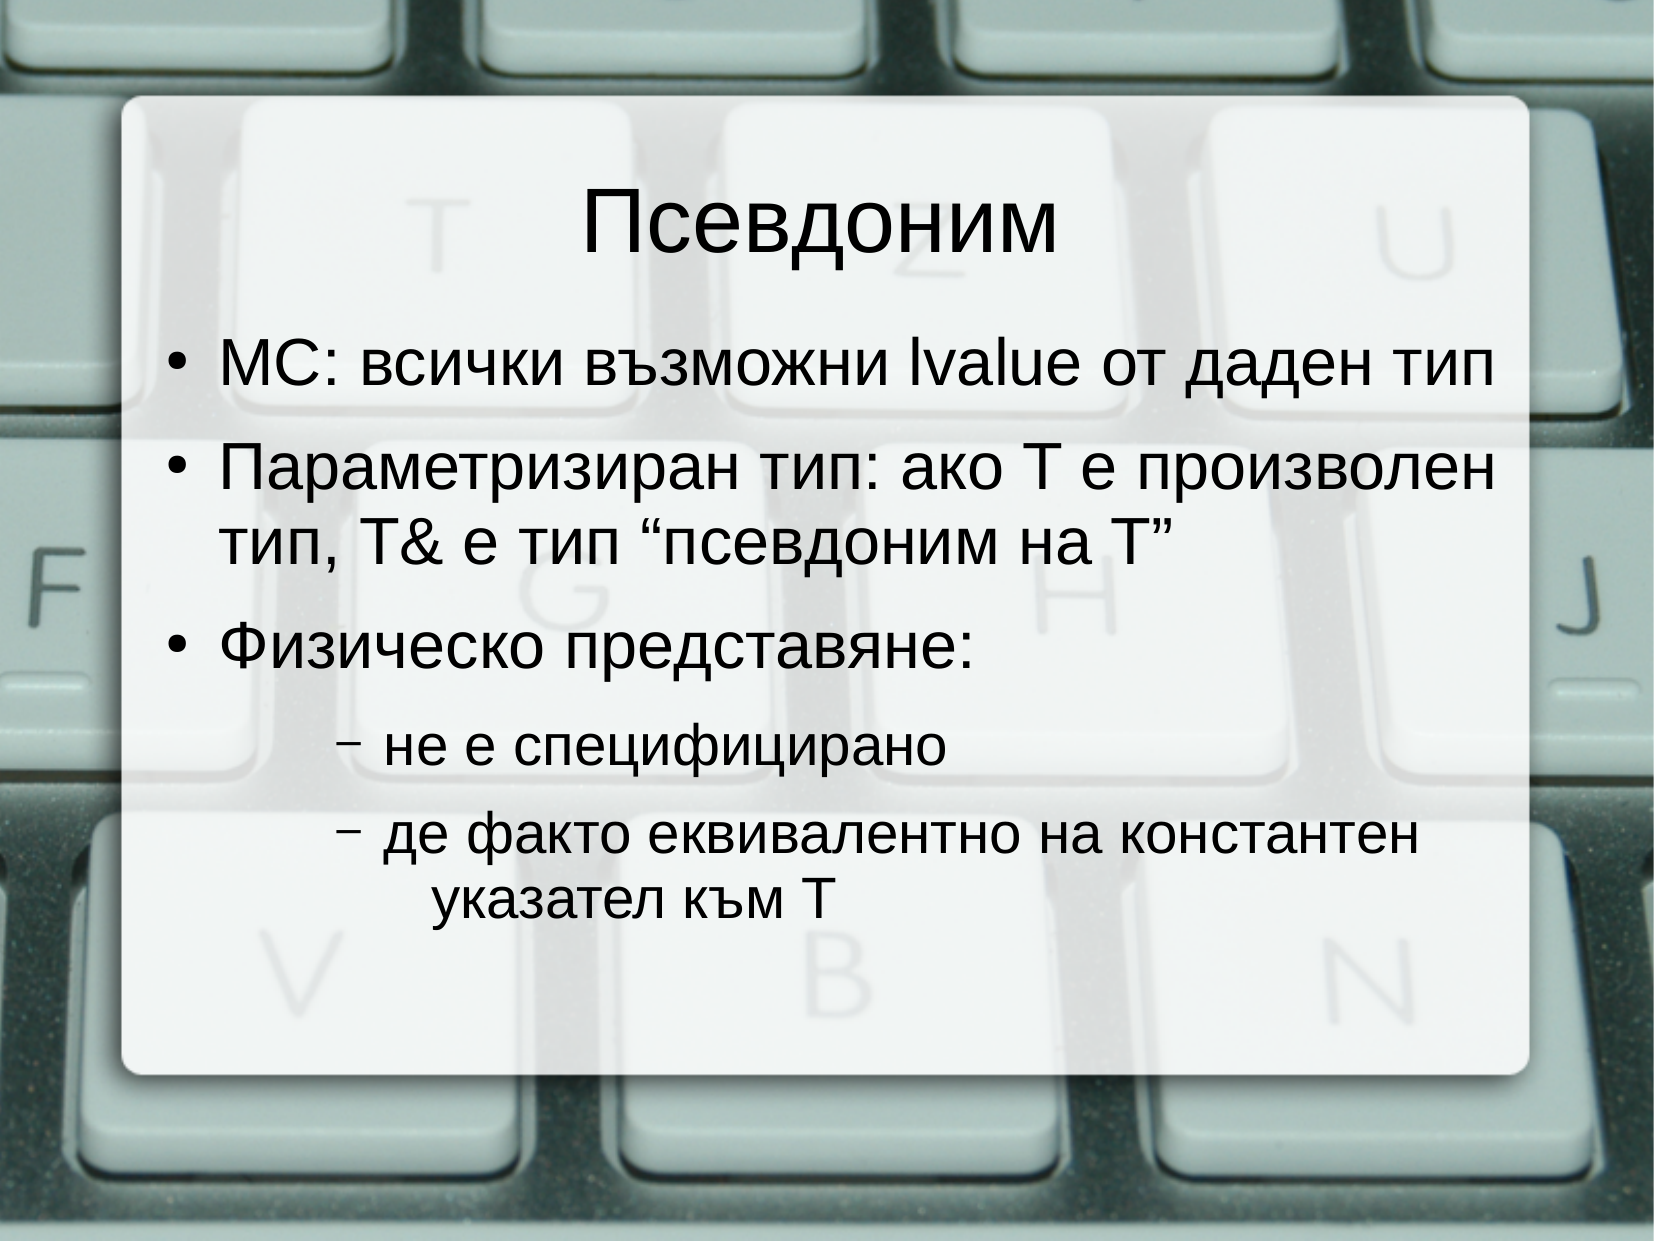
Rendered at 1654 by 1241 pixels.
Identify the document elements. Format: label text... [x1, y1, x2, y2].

list МС: всички възможни lvalue от даден тип Параметризиран тип: ако T е произволен тип, T& е тип “псевдоним на T” Физическо представяне: не е специфицирано де факто еквивалентно на константен указател към T [147, 324, 1506, 1045]
picture [0, 0, 1654, 1241]
title Псевдоним [135, 117, 1506, 325]
